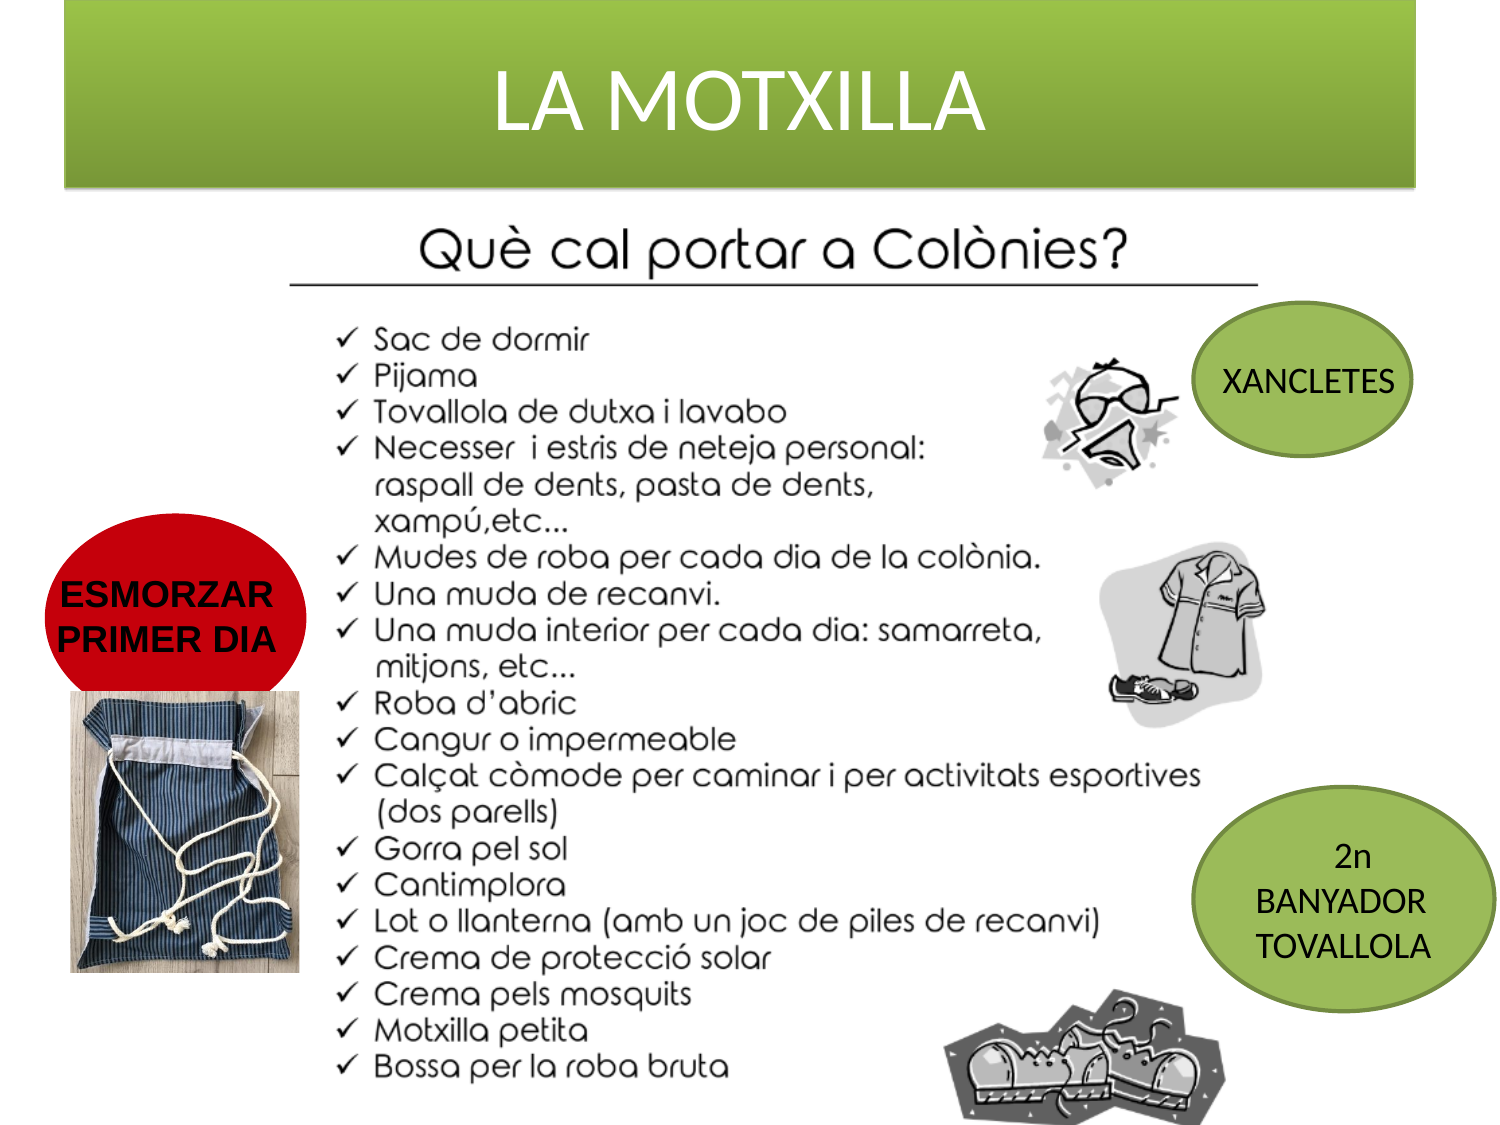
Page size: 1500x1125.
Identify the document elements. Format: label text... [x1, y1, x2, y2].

text_box [1466, 833, 1495, 965]
text_box [1193, 786, 1456, 1012]
picture [70, 188, 1347, 1125]
text_box LA MOTXILLA [64, 0, 1415, 188]
text_box 2n BANYADOR TOVALLOLA [1240, 823, 1466, 974]
text_box XANCLETES [1207, 349, 1415, 409]
text_box [67, 515, 284, 562]
text_box [293, 576, 305, 661]
text_box [1193, 302, 1403, 457]
text_box ESMORZAR PRIMER DIA [40, 562, 293, 756]
